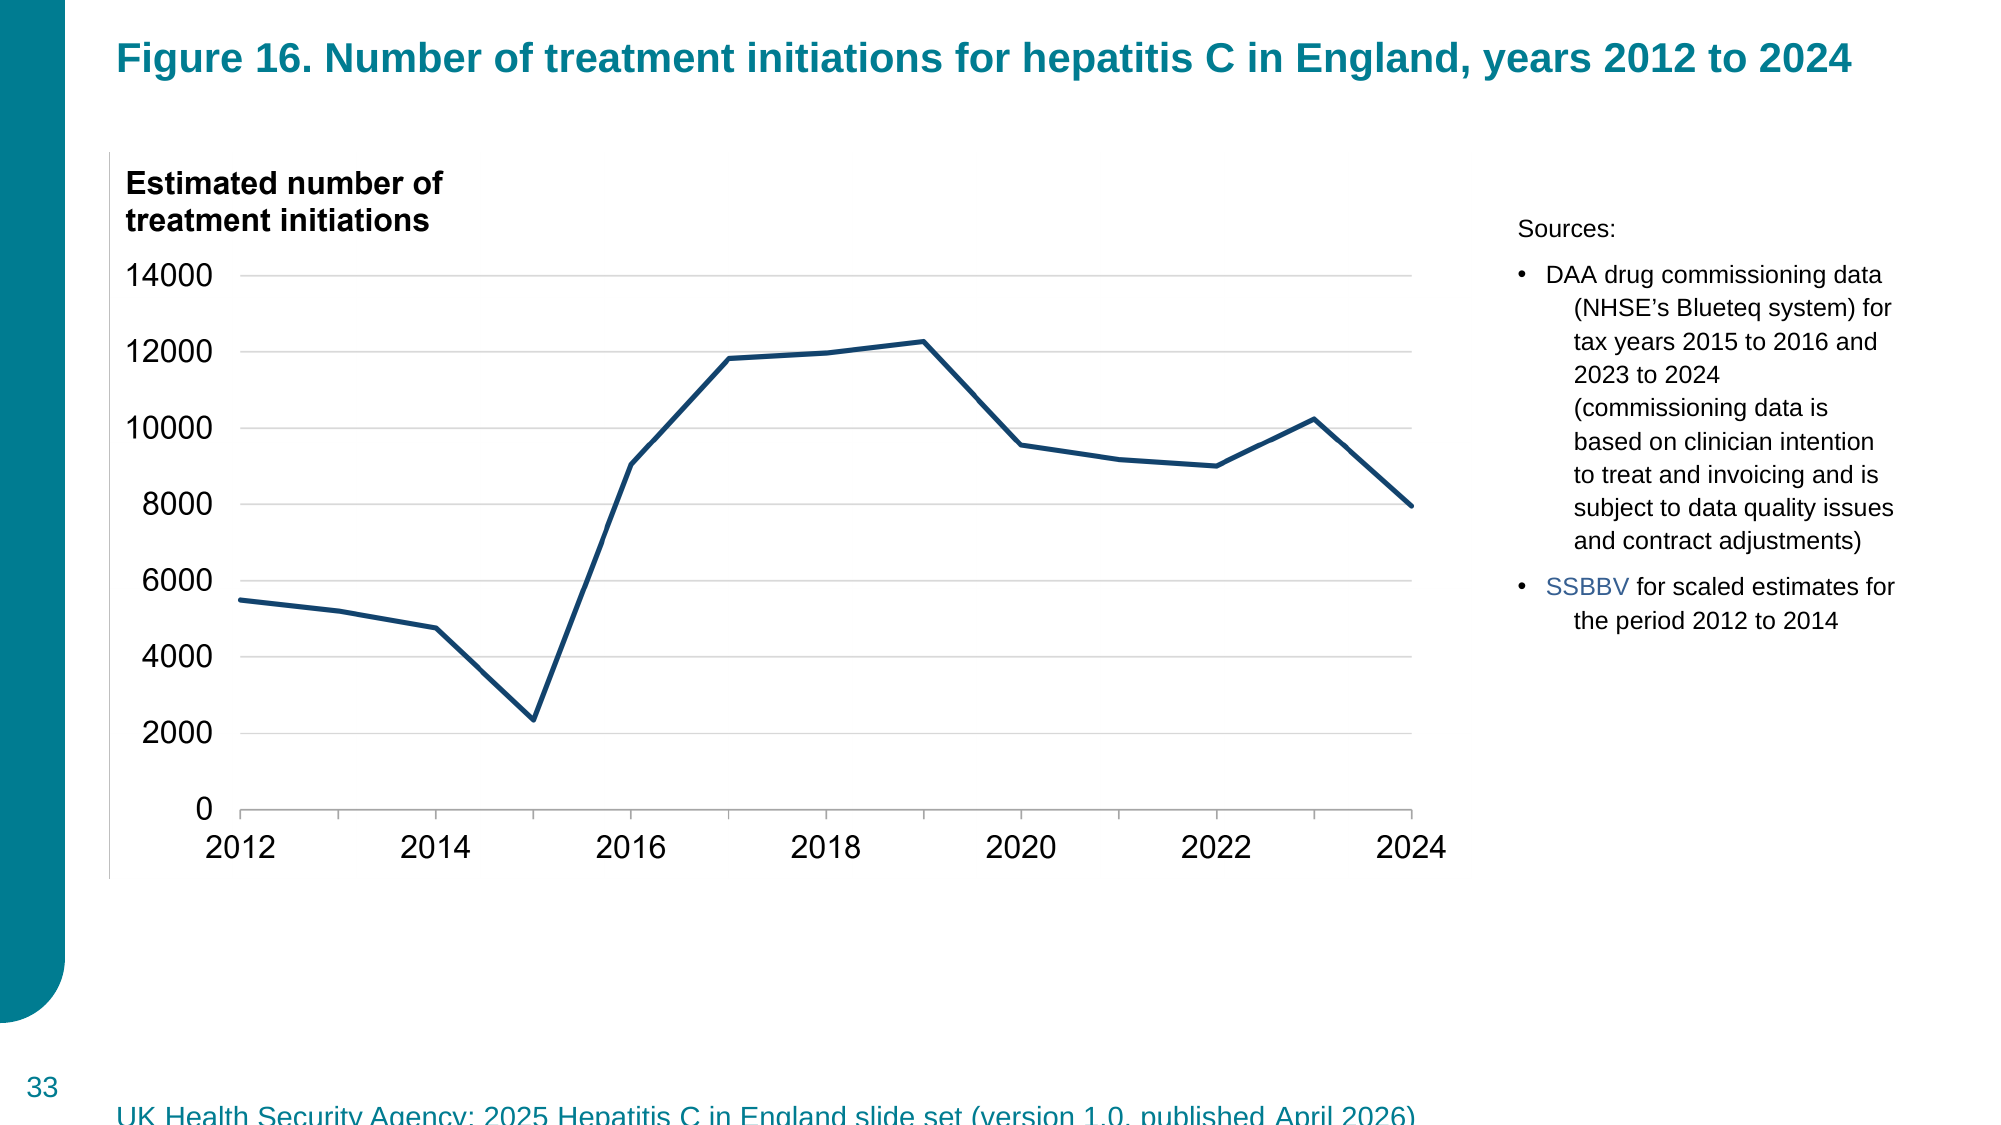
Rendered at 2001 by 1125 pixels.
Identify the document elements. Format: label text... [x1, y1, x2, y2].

text_box UK Health Security Agency: 2025 Hepatitis C in England slide set (version 1.0, published April 2026) [101, 1055, 1780, 1116]
text_box [11, 1056, 80, 1117]
title Figure 16. Number of treatment initiations for hepatitis C in England, years 2012 to 2024 [101, 29, 1926, 136]
text_box Sources: DAA drug commissioning data (NHSE’s Blueteq system) for tax years 2015 to 2016 and 2023 to 2024 (commissioning data is based on clinician intention to treat and invoicing and is subject to data quality issues and contract adjustments) SSBBV for scaled estimates for the period 2012 to 2014 [1502, 201, 1916, 677]
picture [109, 152, 1472, 879]
